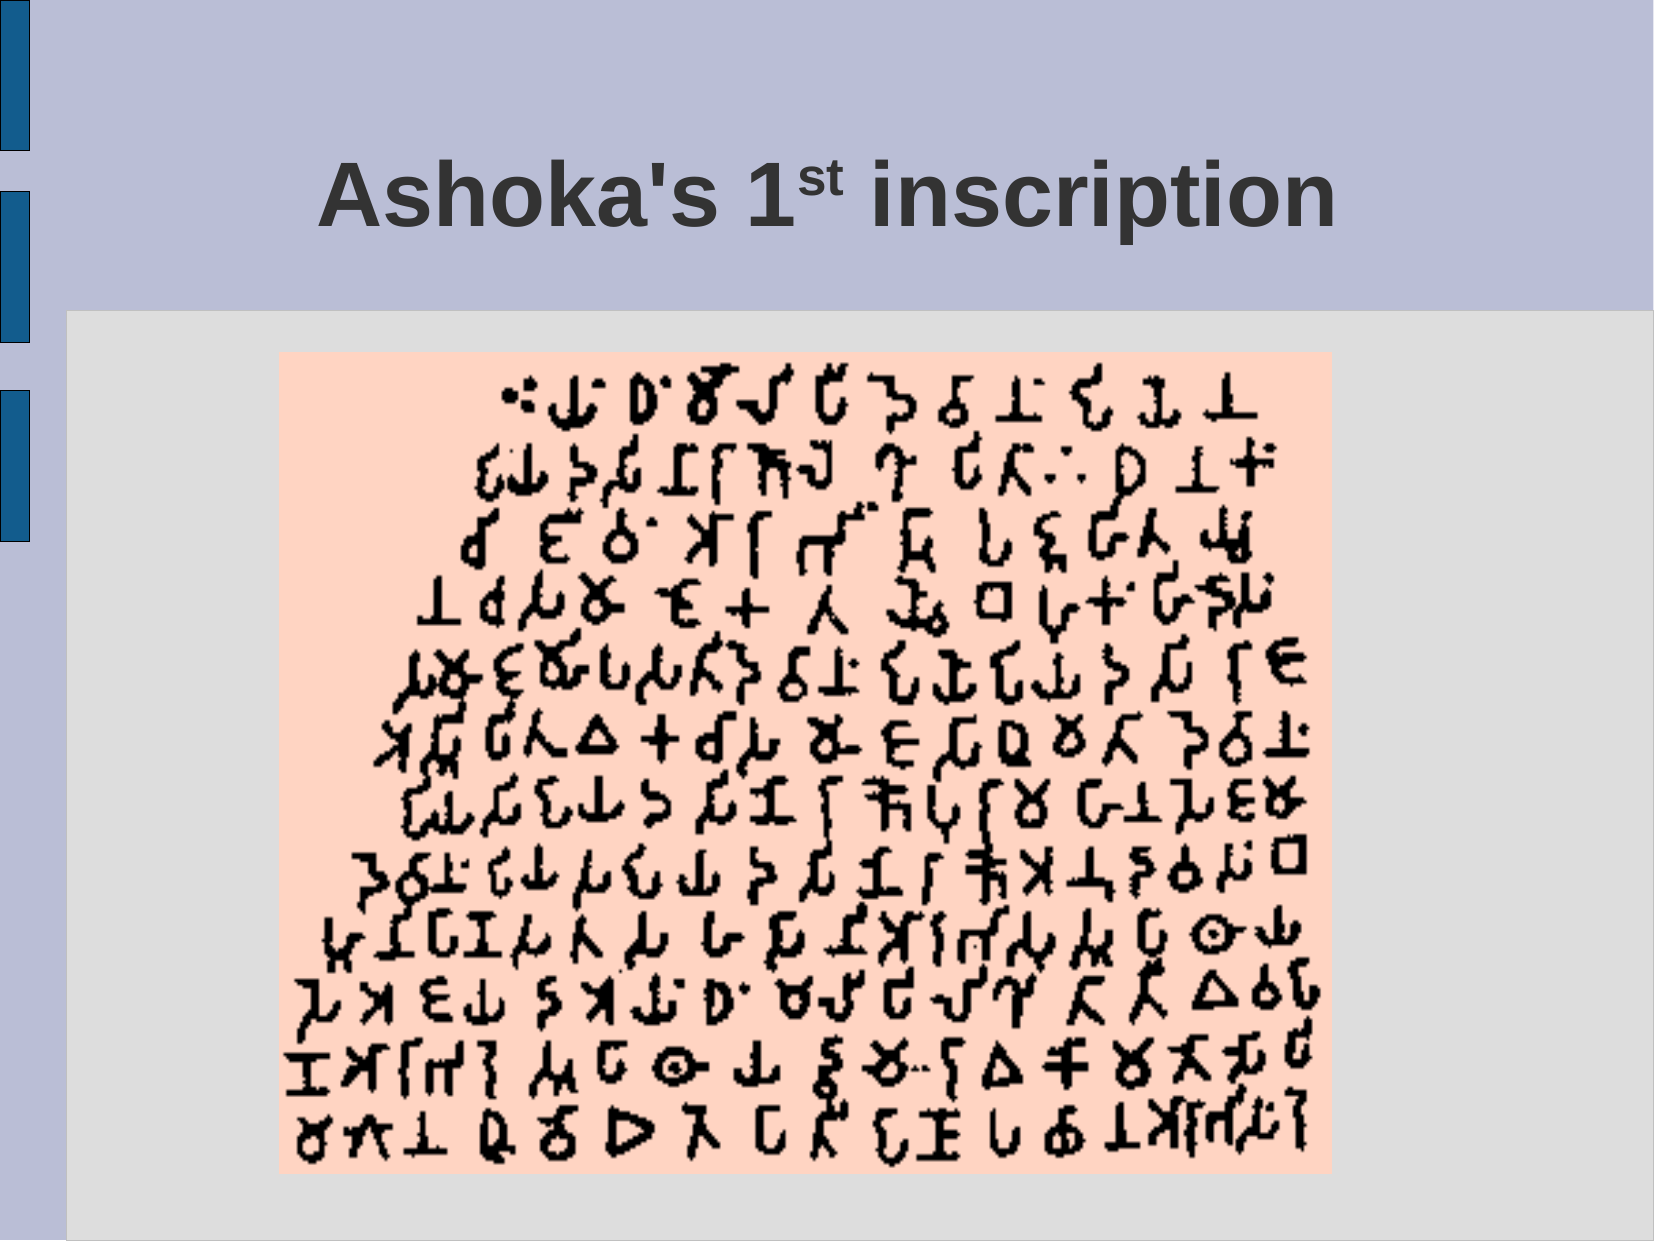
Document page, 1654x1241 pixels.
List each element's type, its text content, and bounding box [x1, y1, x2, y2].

title Ashoka's 1st inscription [121, 98, 1534, 291]
picture [279, 352, 1332, 1174]
